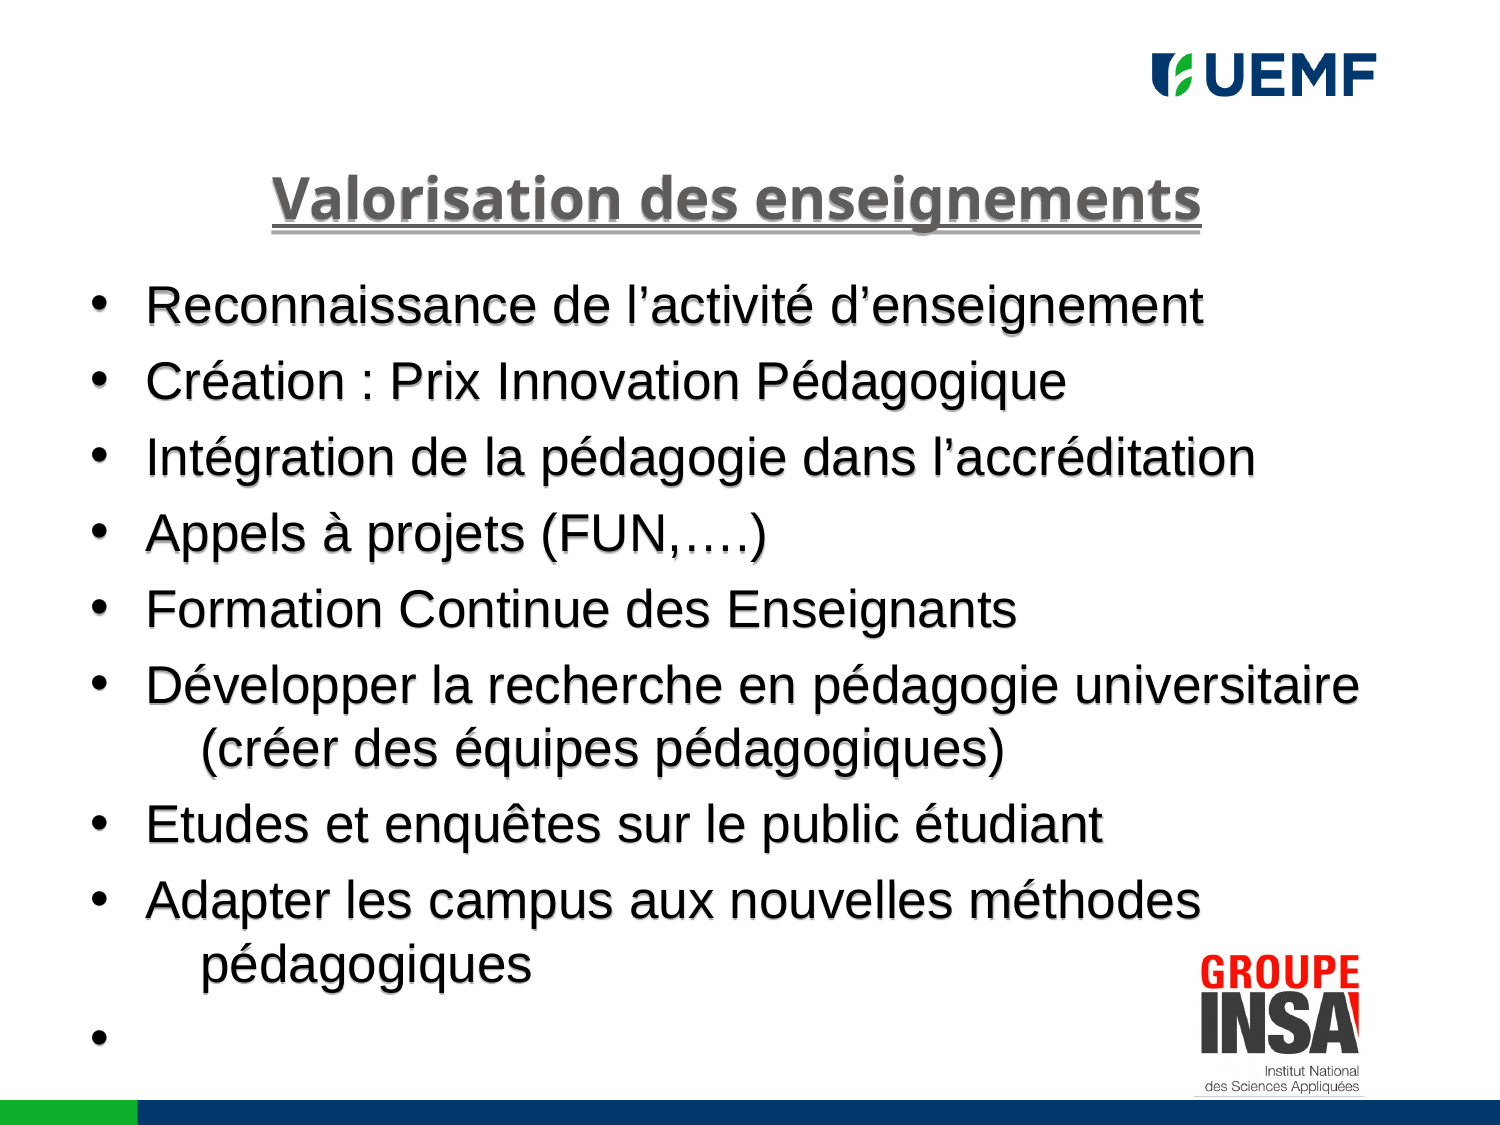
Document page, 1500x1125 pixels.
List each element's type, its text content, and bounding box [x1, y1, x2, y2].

list Reconnaissance de l’activité d’enseignement Création : Prix Innovation Pédagogique Intégration de la pédagogie dans l’accréditation Appels à projets (FUN,….) Formation Continue des Enseignants Développer la recherche en pédagogie universitaire (créer des équipes pédagogiques) Etudes et enquêtes sur le public étudiant Adapter les campus aux nouvelles méthodes pédagogiques [75, 262, 1426, 1005]
title Valorisation des enseignements [62, 102, 1413, 291]
